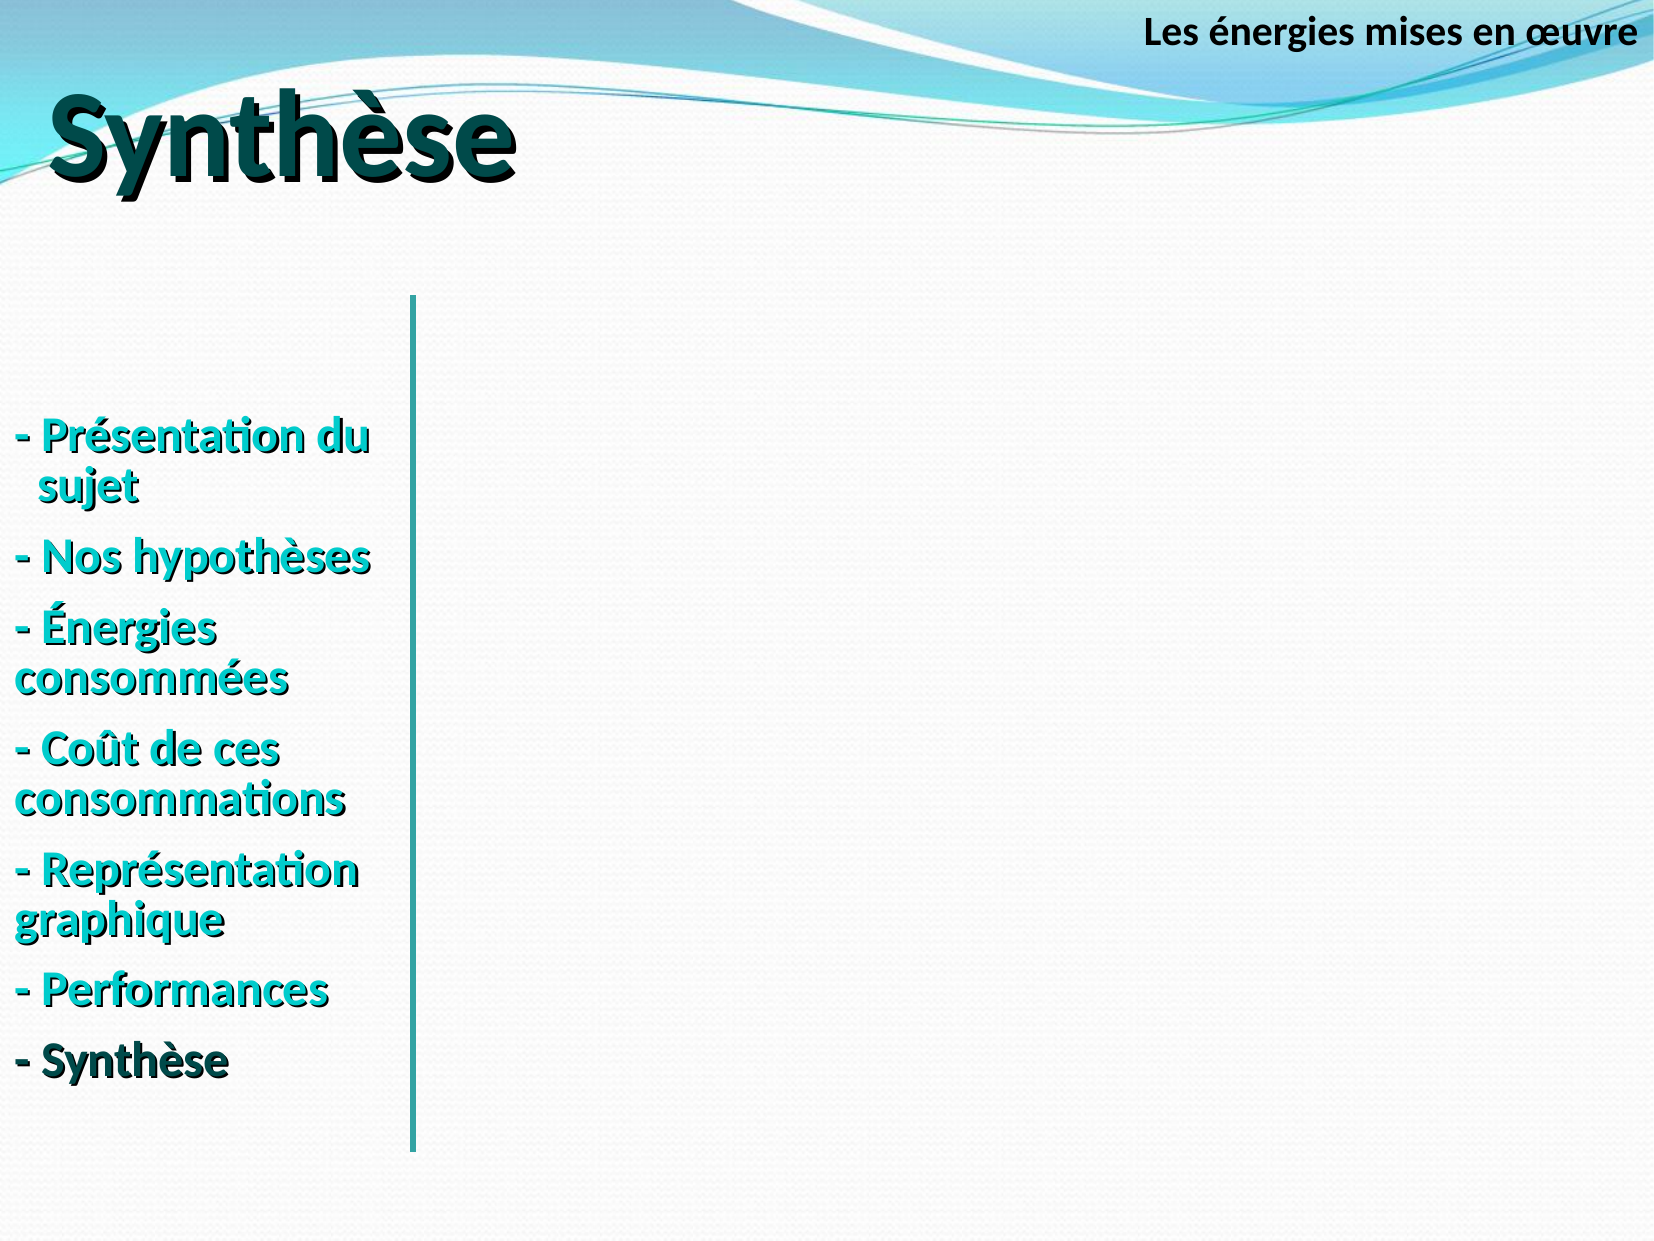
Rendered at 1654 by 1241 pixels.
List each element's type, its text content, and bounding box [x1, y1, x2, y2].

text_box Les énergies mises en œuvre [265, 2, 1654, 69]
text_box Synthèse [29, 59, 1654, 233]
text_box - Présentation du sujet - Nos hypothèses - Énergies consommées - Coût de ces consommations - Représentation graphique - Performances - Synthèse [0, 295, 414, 1209]
picture [0, 0, 1654, 1241]
